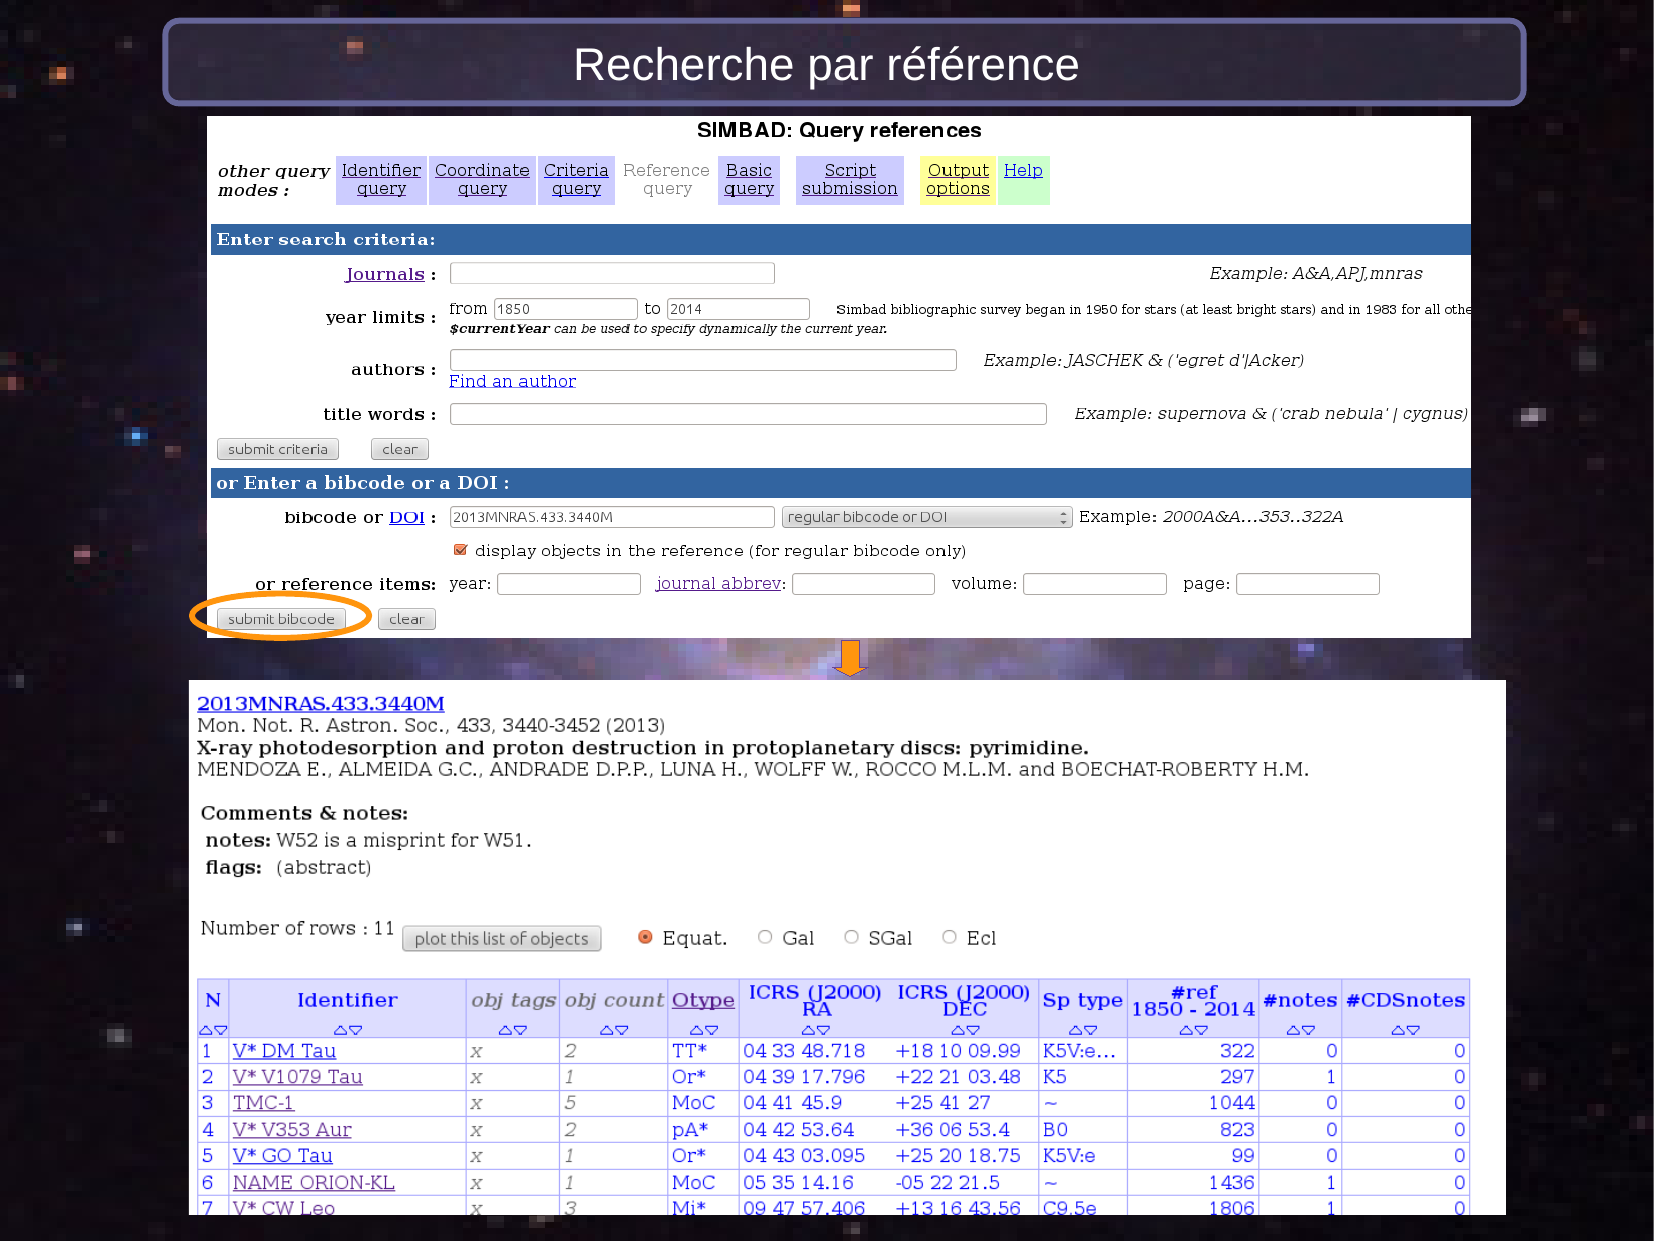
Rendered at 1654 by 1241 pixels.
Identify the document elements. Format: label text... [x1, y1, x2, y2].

picture [0, 0, 1654, 1241]
title Recherche par référence [82, 0, 1571, 168]
text_box [832, 640, 869, 677]
